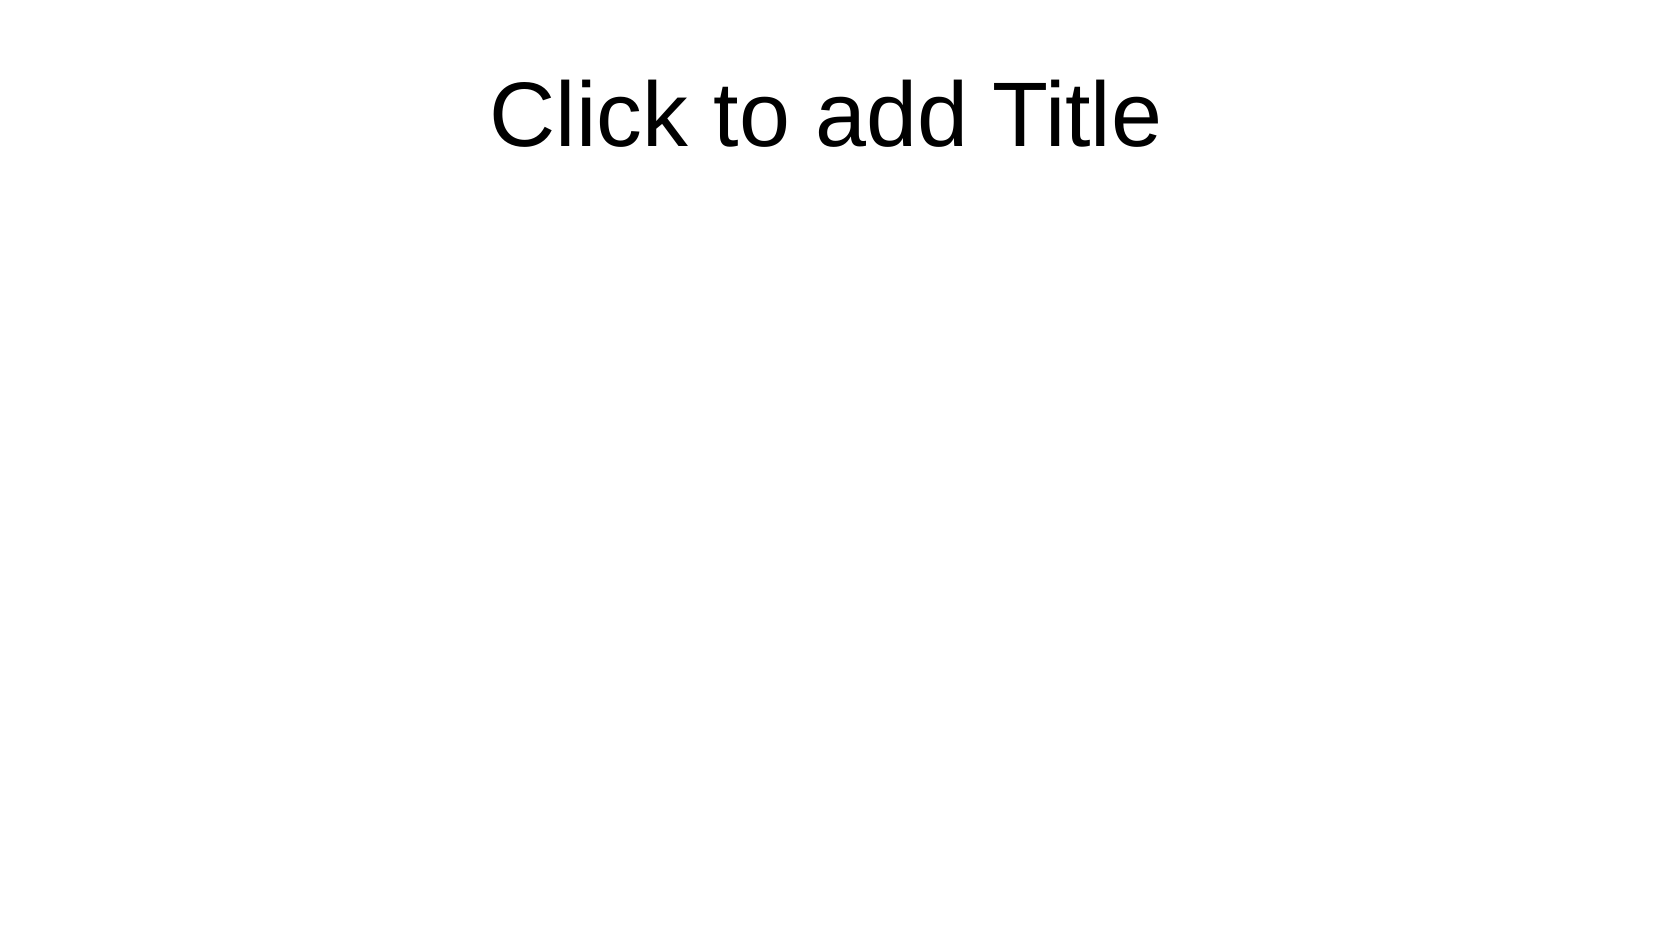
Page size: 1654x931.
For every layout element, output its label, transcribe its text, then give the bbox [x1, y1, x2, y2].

title Click to add Title [82, 37, 1571, 193]
